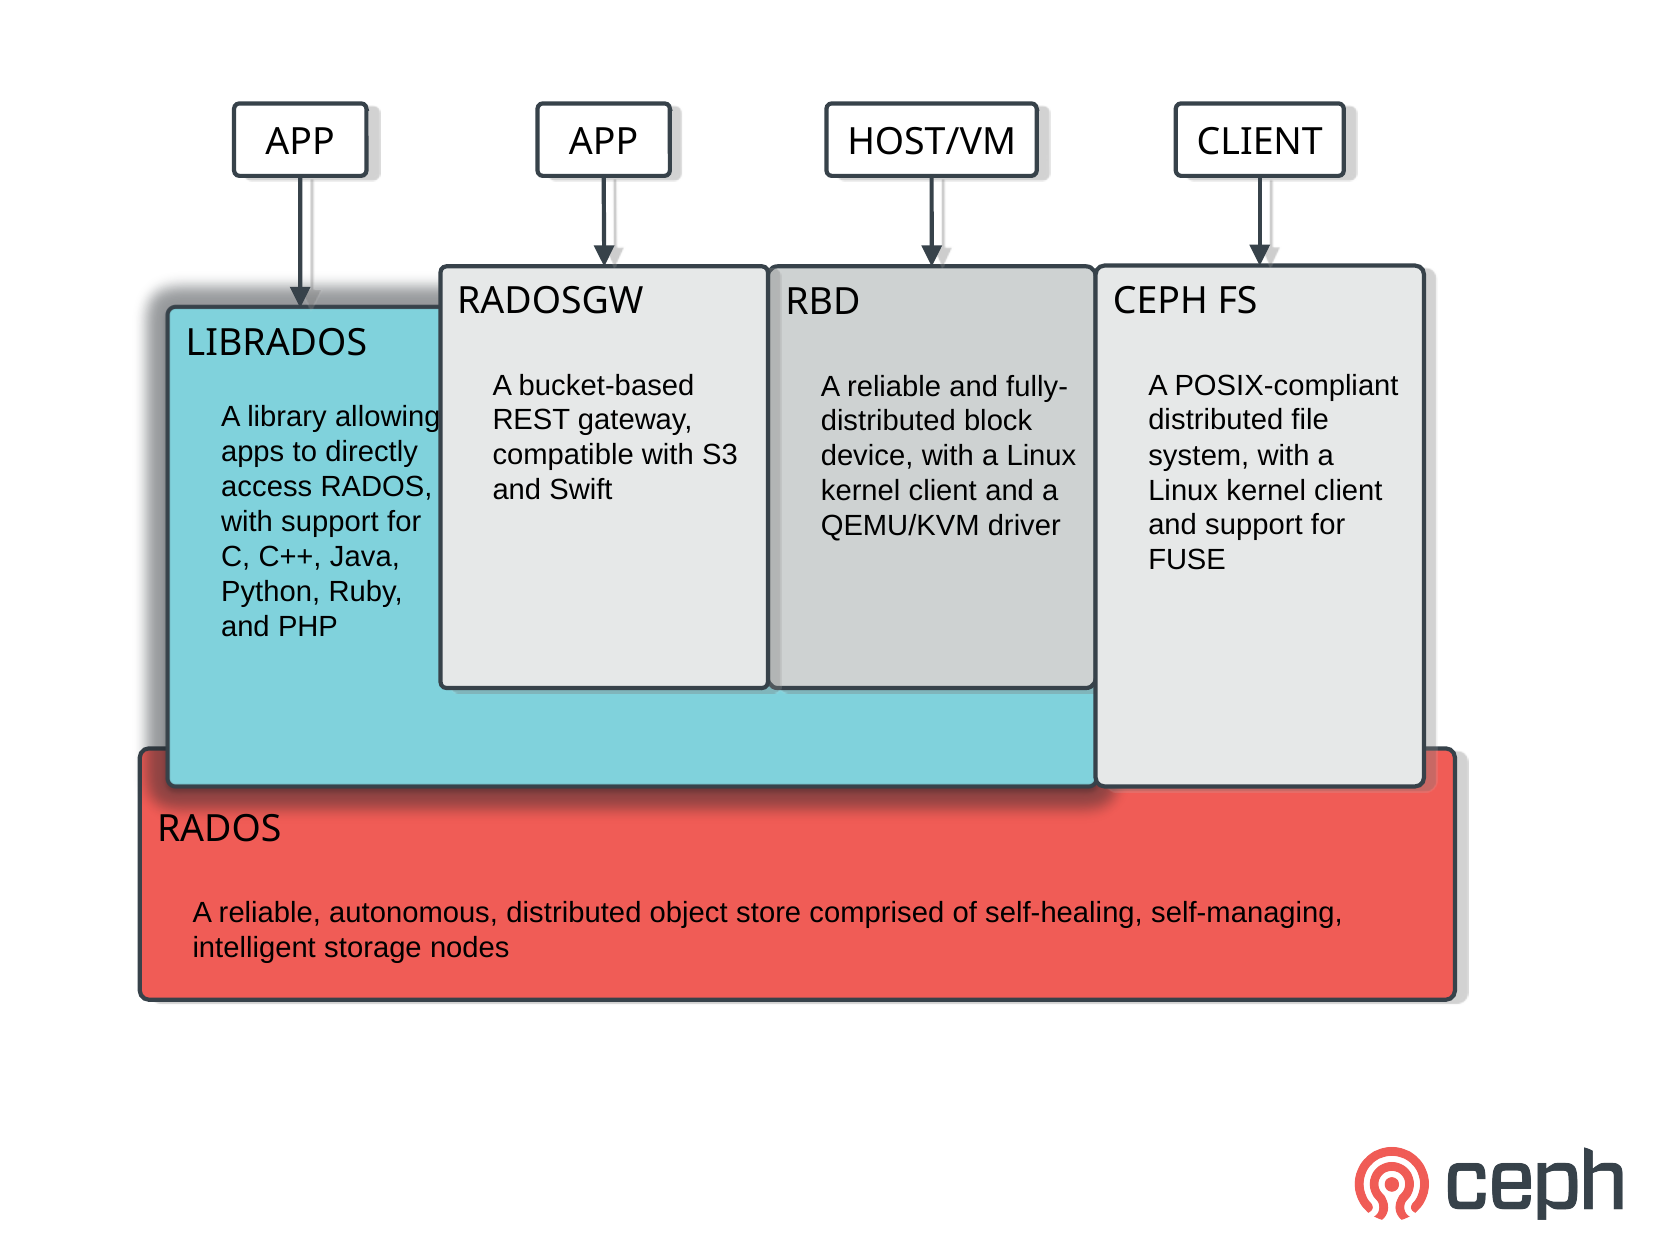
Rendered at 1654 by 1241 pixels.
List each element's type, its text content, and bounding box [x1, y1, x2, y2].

text_box CEPH FS A POSIX-compliant distributed file system, with a Linux kernel client and support for FUSE [1095, 265, 1424, 787]
text_box RBD A reliable and fully-distributed block device, with a Linux kernel client and a QEMU/KVM driver [768, 266, 1095, 688]
text_box CLIENT [1175, 103, 1344, 176]
text_box LIBRADOS A library allowing apps to directly access RADOS, with support for C, C++, Java, Python, Ruby, and PHP [170, 310, 1094, 785]
text_box RADOSGW A bucket-based REST gateway, compatible with S3 and Swift [440, 266, 768, 688]
text_box HOST/VM [826, 103, 1037, 176]
picture [1308, 1100, 1654, 1241]
picture [303, 260, 310, 286]
picture [933, 260, 941, 266]
picture [945, 260, 1147, 272]
picture [117, 260, 1147, 841]
text_box APP [234, 103, 367, 176]
text_box APP [537, 103, 670, 176]
picture [617, 260, 931, 271]
picture [605, 260, 613, 266]
text_box RADOS A reliable, autonomous, distributed object store comprised of self-healing, self-managing, intelligent storage nodes [139, 748, 1455, 1000]
picture [312, 260, 603, 310]
